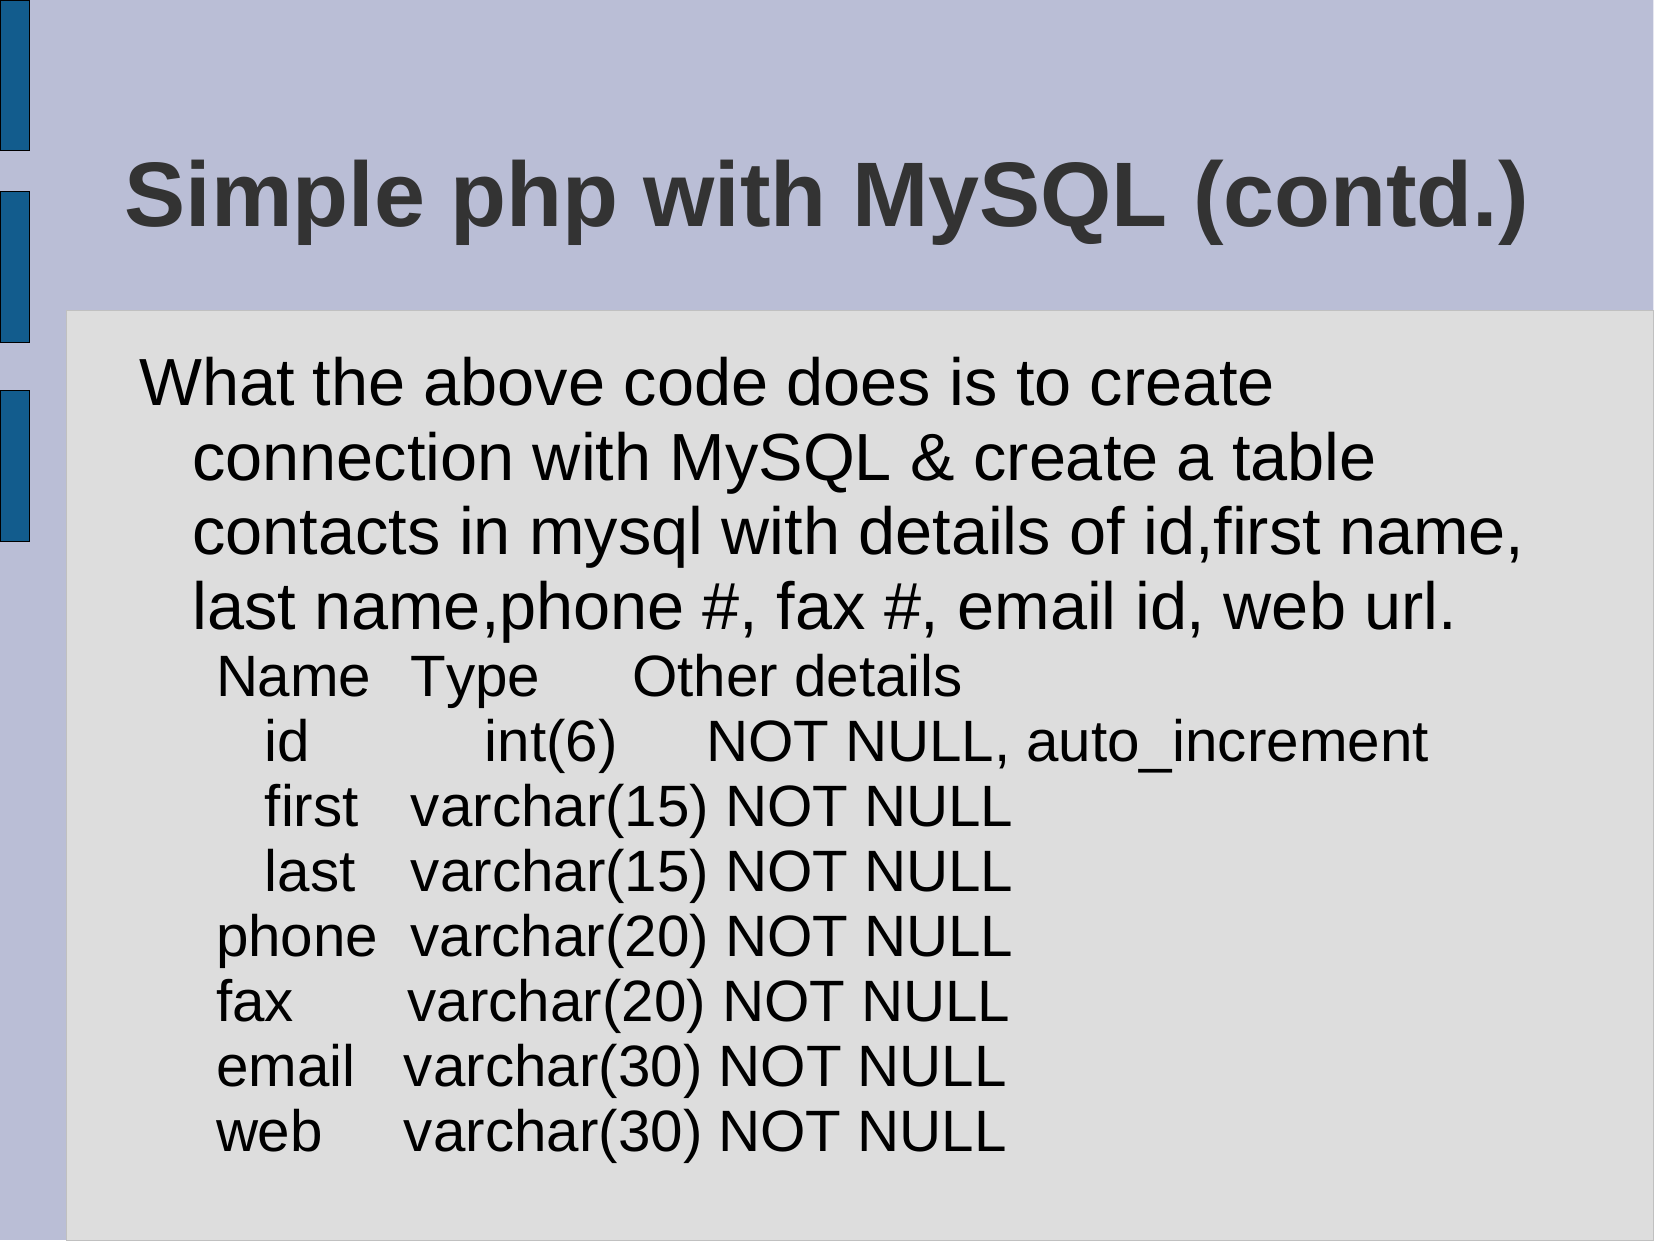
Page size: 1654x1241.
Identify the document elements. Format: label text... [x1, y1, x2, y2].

list What the above code does is to create connection with MySQL & create a table contacts in mysql with details of id,first name, last name,phone #, fax #, email id, web url. Name Type Other details id int(6) NOT NULL, auto_increment first varchar(15) NOT NULL last varchar(15) NOT NULL phone varchar(20) NOT NULL fax varchar(20) NOT NULL email varchar(30) NOT NULL web varchar(30) NOT NULL [121, 344, 1534, 1163]
title Simple php with MySQL (contd.) [121, 91, 1534, 299]
